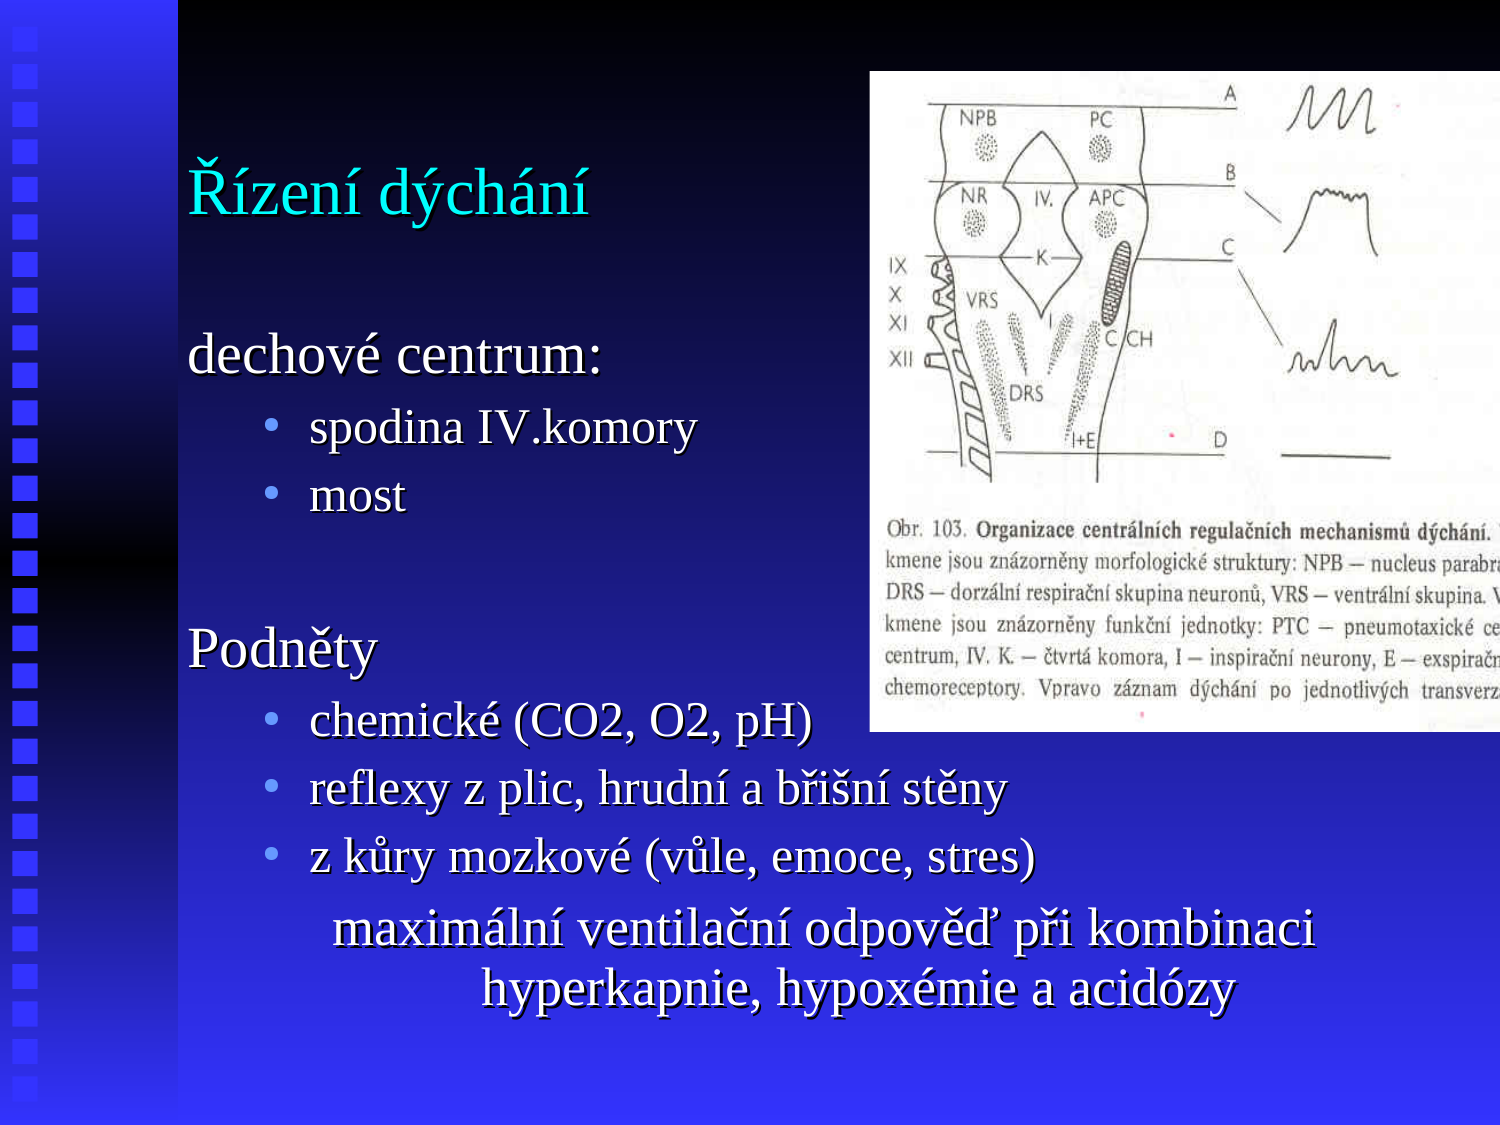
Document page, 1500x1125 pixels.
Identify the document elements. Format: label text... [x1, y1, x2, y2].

chart [869, 71, 1500, 732]
list dechové centrum: spodina IV.komory most Podněty chemické (CO2, O2, pH) reflexy z plic, hrudní a břišní stěny z kůry mozkové (vůle, emoce, stres) maximální ventilační odpověď při kombinaci hyperkapnie, hypoxémie a acidózy [187, 324, 1463, 1061]
title Řízení dýchání [187, 99, 869, 288]
